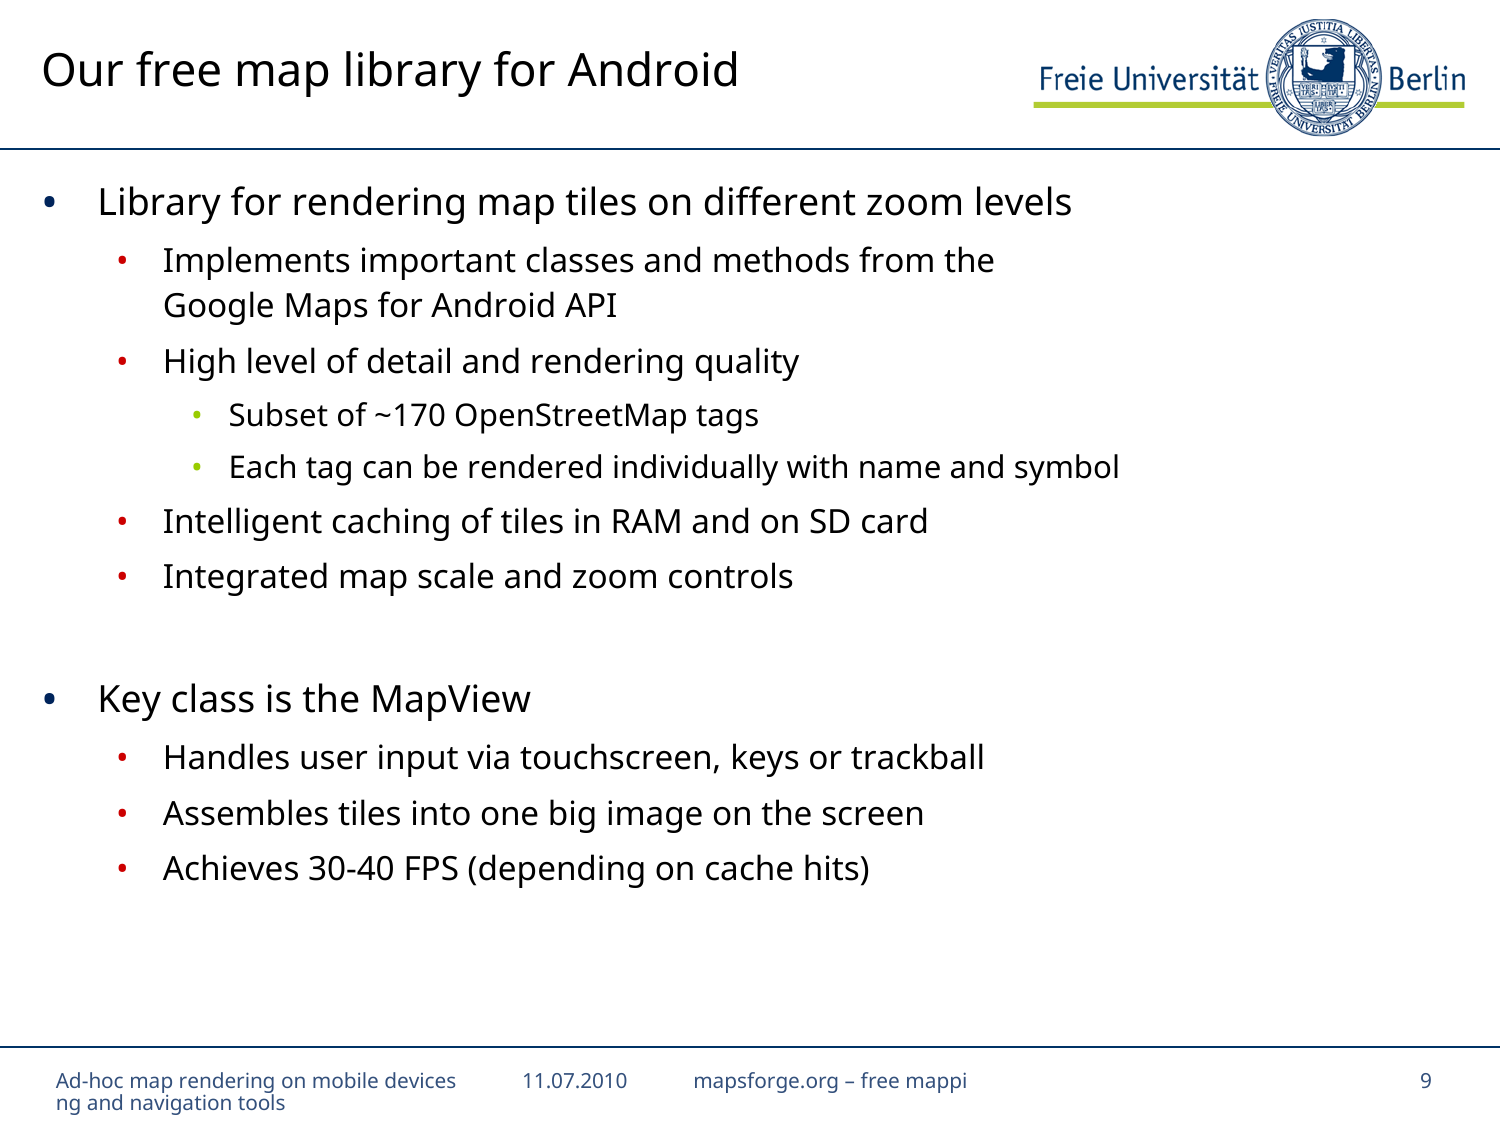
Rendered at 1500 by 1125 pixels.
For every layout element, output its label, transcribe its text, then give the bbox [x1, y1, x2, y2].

list Library for rendering map tiles on different zoom levels Implements important classes and methods from the Google Maps for Android API High level of detail and rendering quality Subset of ~170 OpenStreetMap tags Each tag can be rendered individually with name and symbol Intelligent caching of tiles in RAM and on SD card Integrated map scale and zoom controls Key class is the MapView Handles user input via touchscreen, keys or trackball Assembles tiles into one big image on the screen Achieves 30-40 FPS (depending on cache hits) [41, 175, 1447, 919]
picture [1033, 19, 1470, 137]
title Our free map library for Android [41, 0, 1016, 138]
